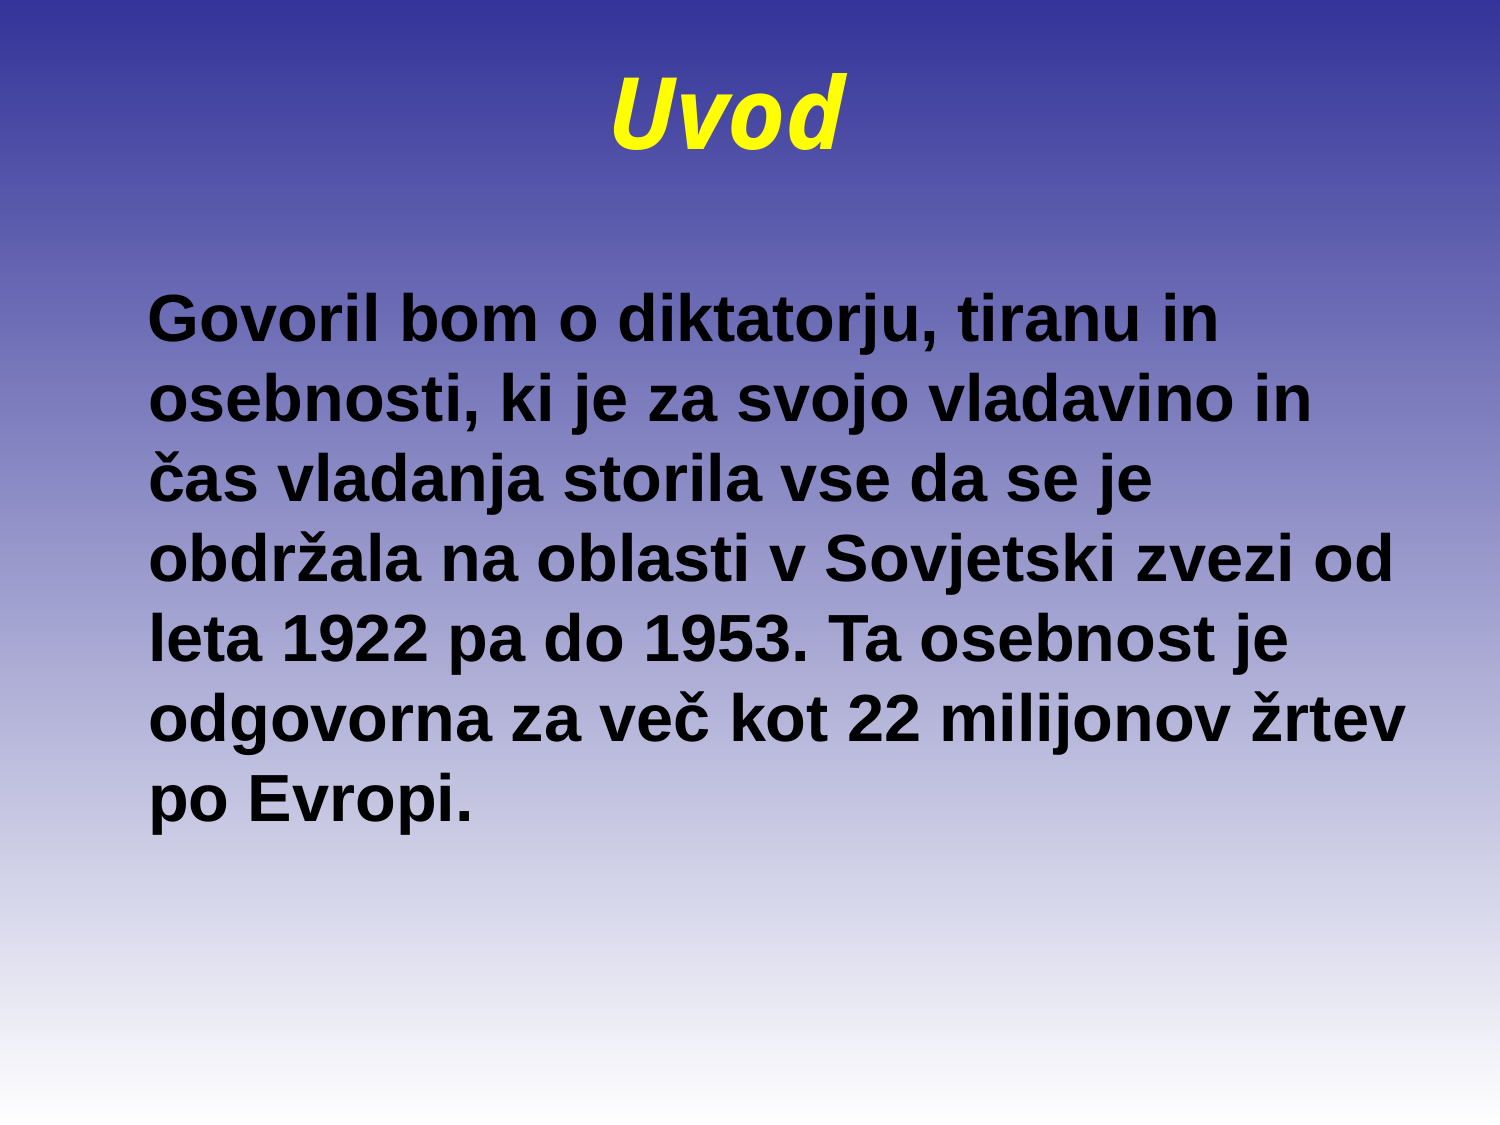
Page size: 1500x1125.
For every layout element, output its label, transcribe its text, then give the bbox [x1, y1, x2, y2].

text_box Uvod [454, 42, 999, 268]
list Govoril bom o diktatorju, tiranu in osebnosti, ki je za svojo vladavino in čas vladanja storila vse da se je obdržala na oblasti v Sovjetski zvezi od leta 1922 pa do 1953. Ta osebnost je odgovorna za več kot 22 milijonov žrtev po Evropi. [76, 267, 1427, 1010]
